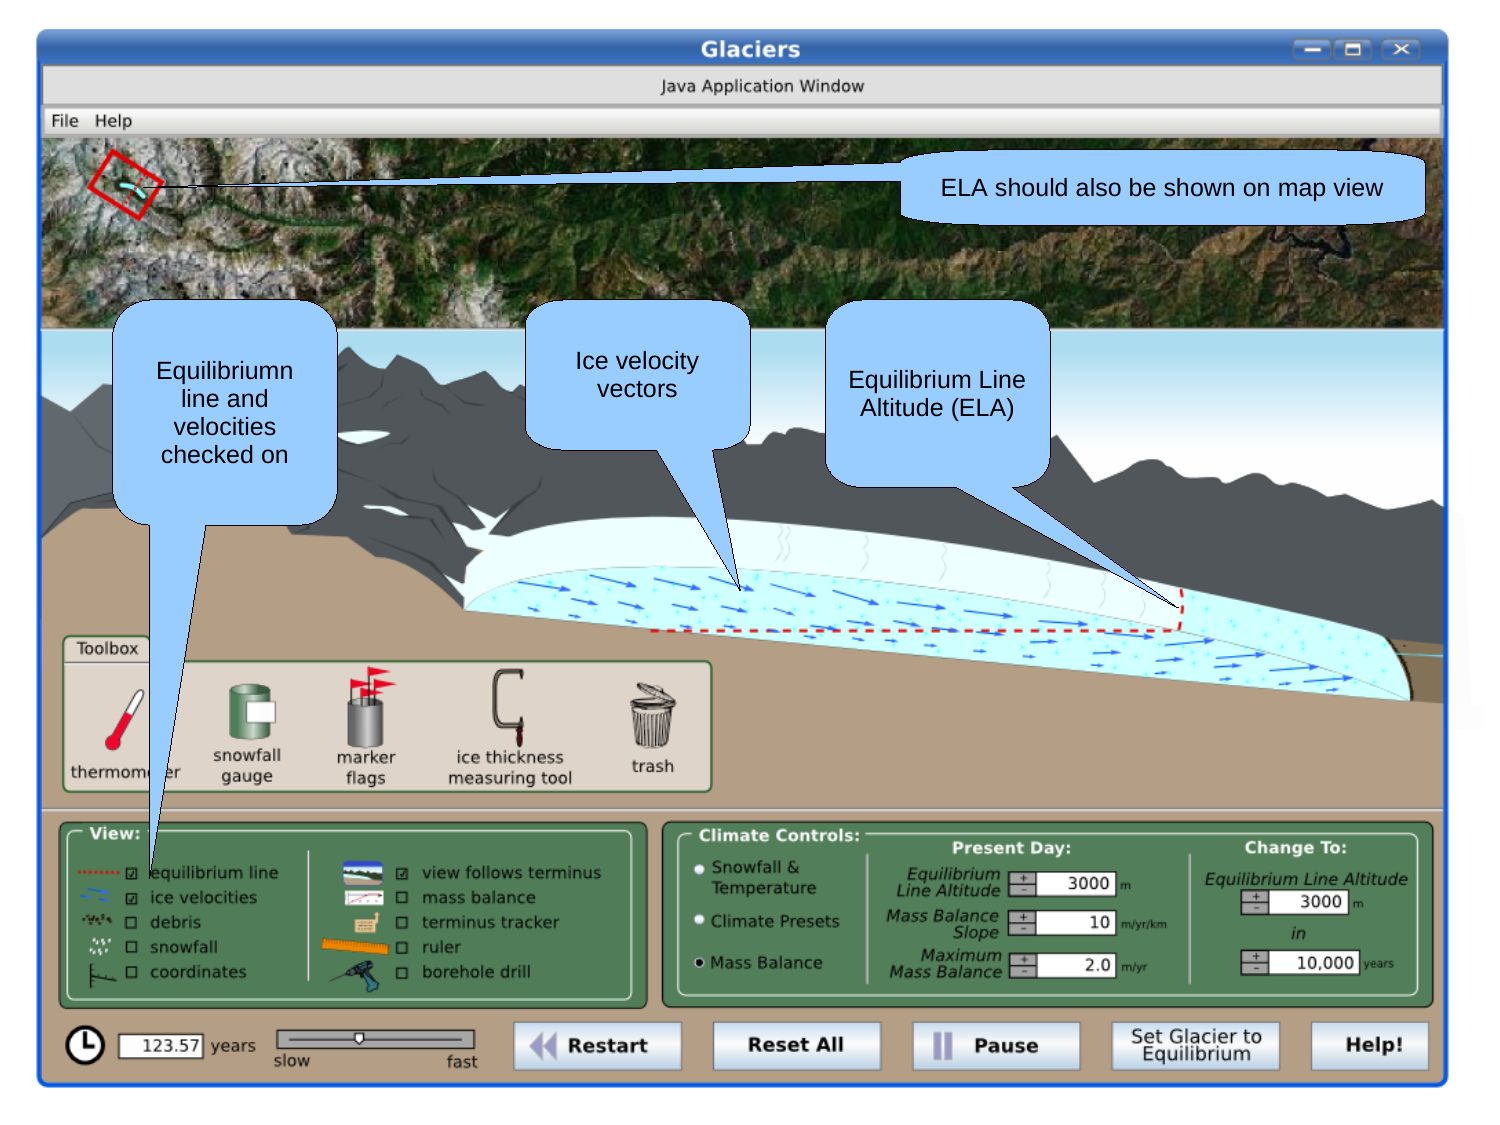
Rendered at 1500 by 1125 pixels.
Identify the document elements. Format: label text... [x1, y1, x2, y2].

text_box ELA should also be shown on map view [143, 149, 1426, 226]
text_box Equilibrium Line Altitude (ELA) [825, 299, 1179, 608]
text_box Ice velocity vectors [525, 299, 751, 591]
picture [2, 0, 1497, 1125]
text_box Equilibriumn line and velocities checked on [112, 299, 338, 879]
